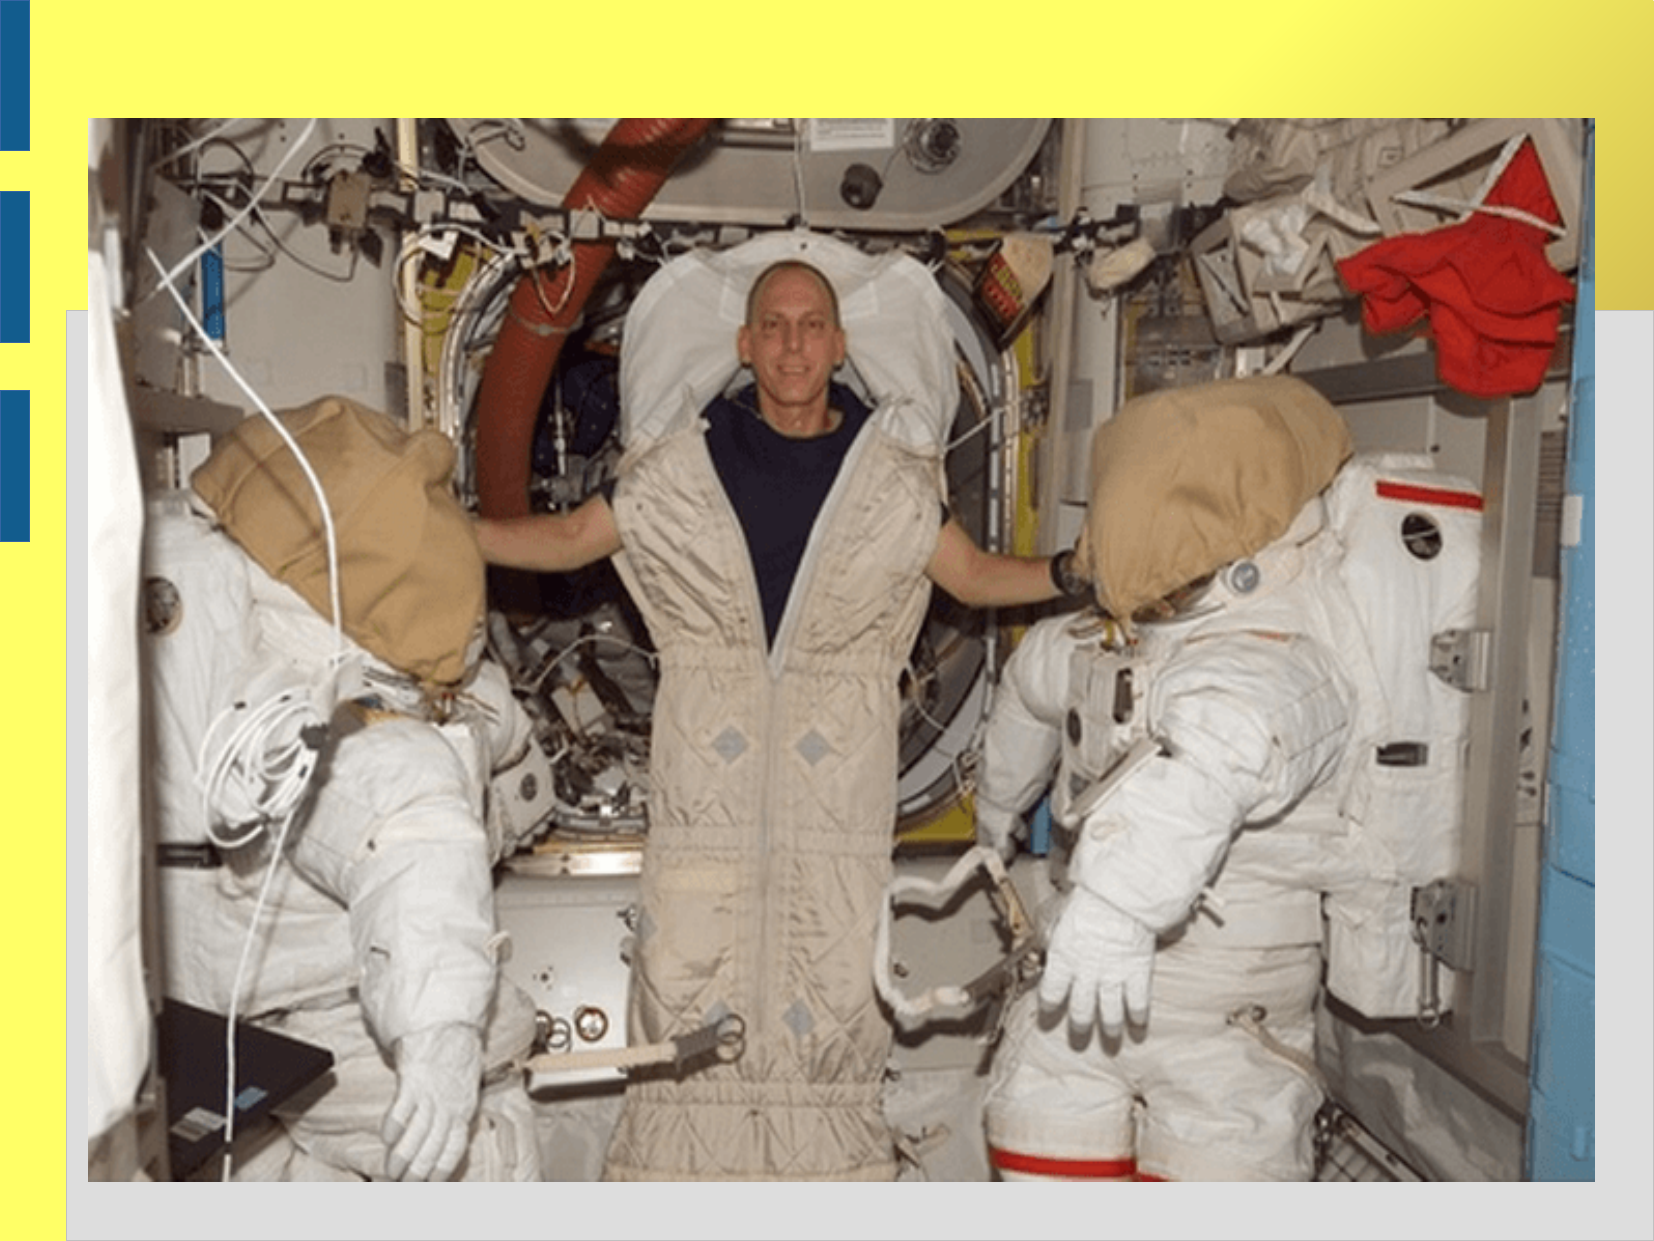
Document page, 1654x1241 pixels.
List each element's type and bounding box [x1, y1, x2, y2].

picture [88, 118, 1595, 1182]
